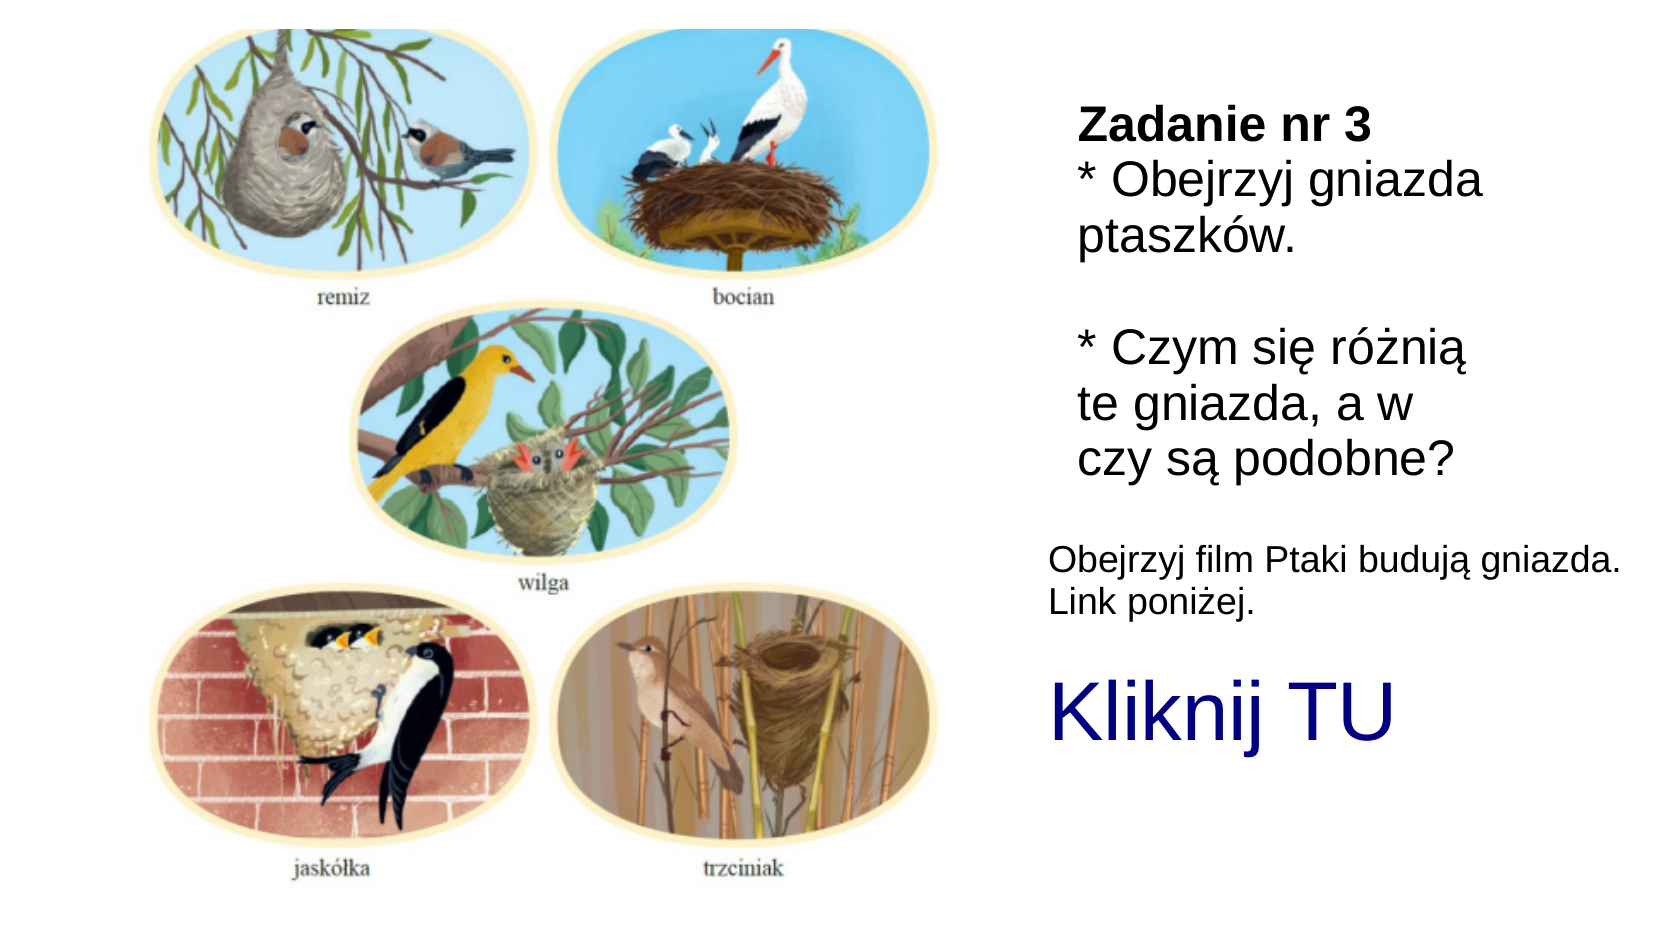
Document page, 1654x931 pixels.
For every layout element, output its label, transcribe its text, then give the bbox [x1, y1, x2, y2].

text_box Zadanie nr 3 * Obejrzyj gniazda ptaszków. * Czym się różnią te gniazda, a w czy są podobne? [1062, 88, 1506, 494]
picture [118, 29, 945, 895]
text_box Obejrzyj film Ptaki budują gniazda. Link poniżej. Kliknij TU [1033, 531, 1654, 886]
